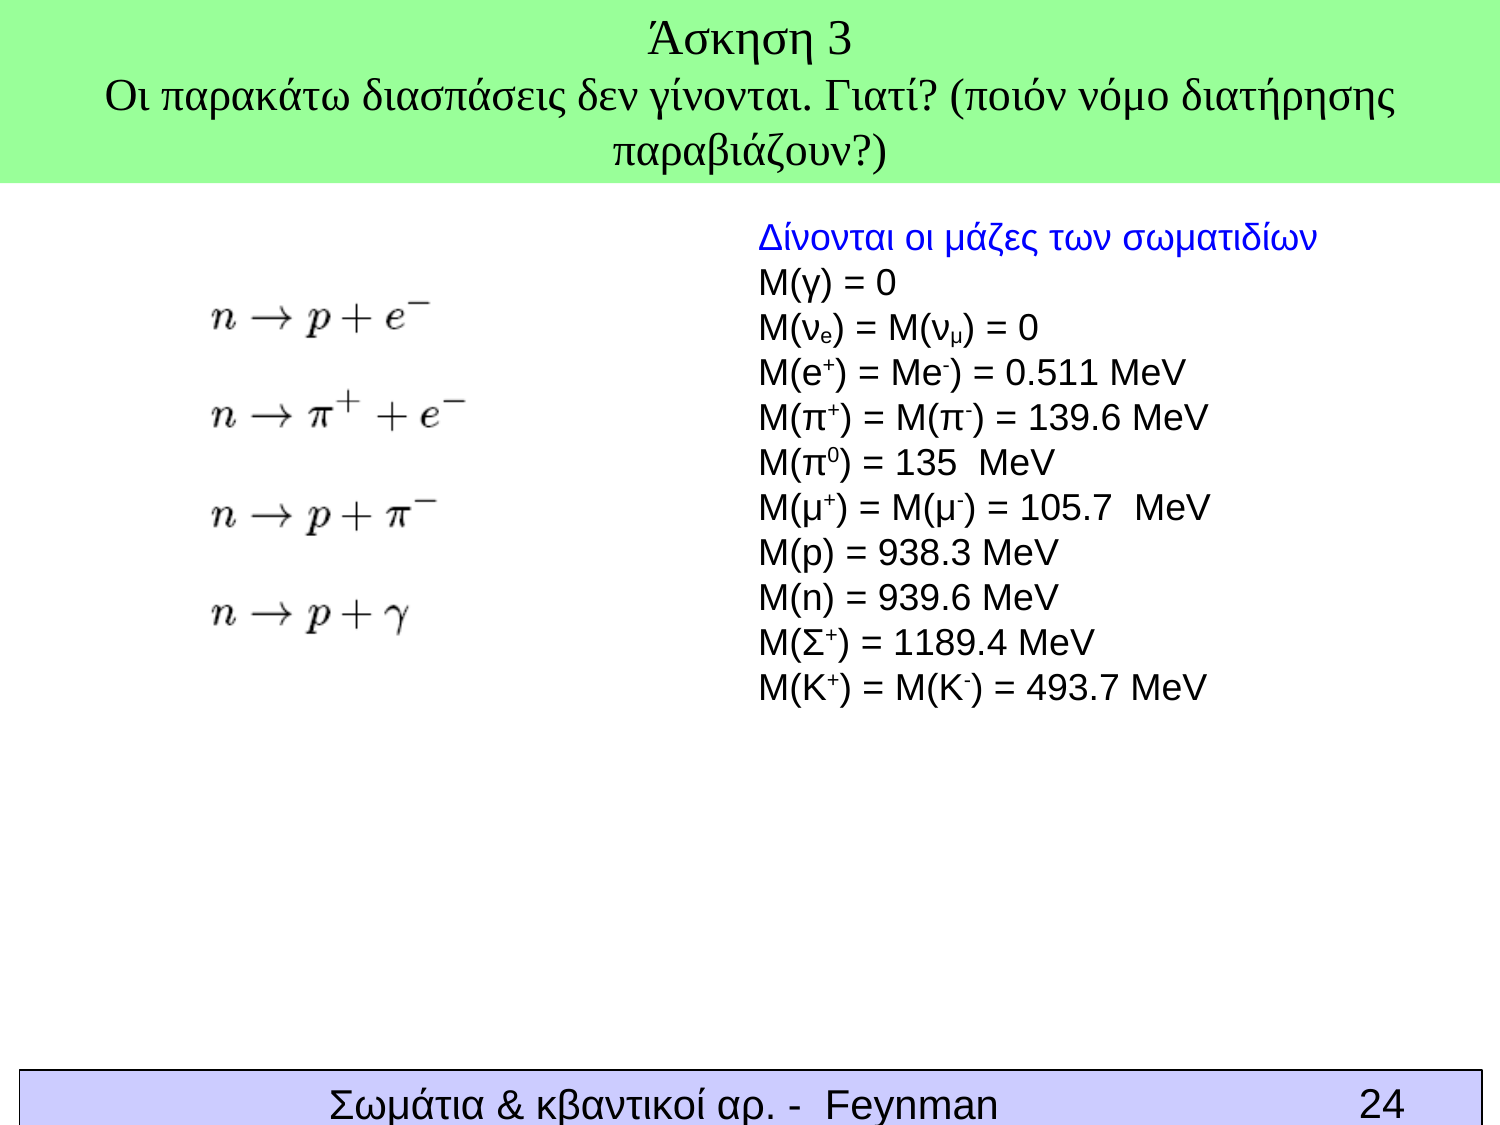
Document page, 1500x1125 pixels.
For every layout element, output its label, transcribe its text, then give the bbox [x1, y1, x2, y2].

text_box Άσκηση 3 Οι παρακάτω διασπάσεις δεν γίνονται. Γιατί? (ποιόν νόμο διατήρησης παραβιάζουν?) [45, 0, 1455, 183]
text_box [0, 0, 1500, 184]
text_box Δίνονται oι μάζες των σωματιδίων M(γ) = 0 Μ(νe) = M(νμ) = 0 Μ(e+) = Me-) = 0.511 MeV Μ(π+) = Μ(π-) = 139.6 MeV M(π0) = 135 MeV M(μ+) = Μ(μ-) = 105.7 MeV M(p) = 938.3 MeV M(n) = 939.6 MeV M(Σ+) = 1189.4 MeV M(K+) = M(K-) = 493.7 MeV [743, 205, 1489, 729]
picture [118, 265, 516, 651]
